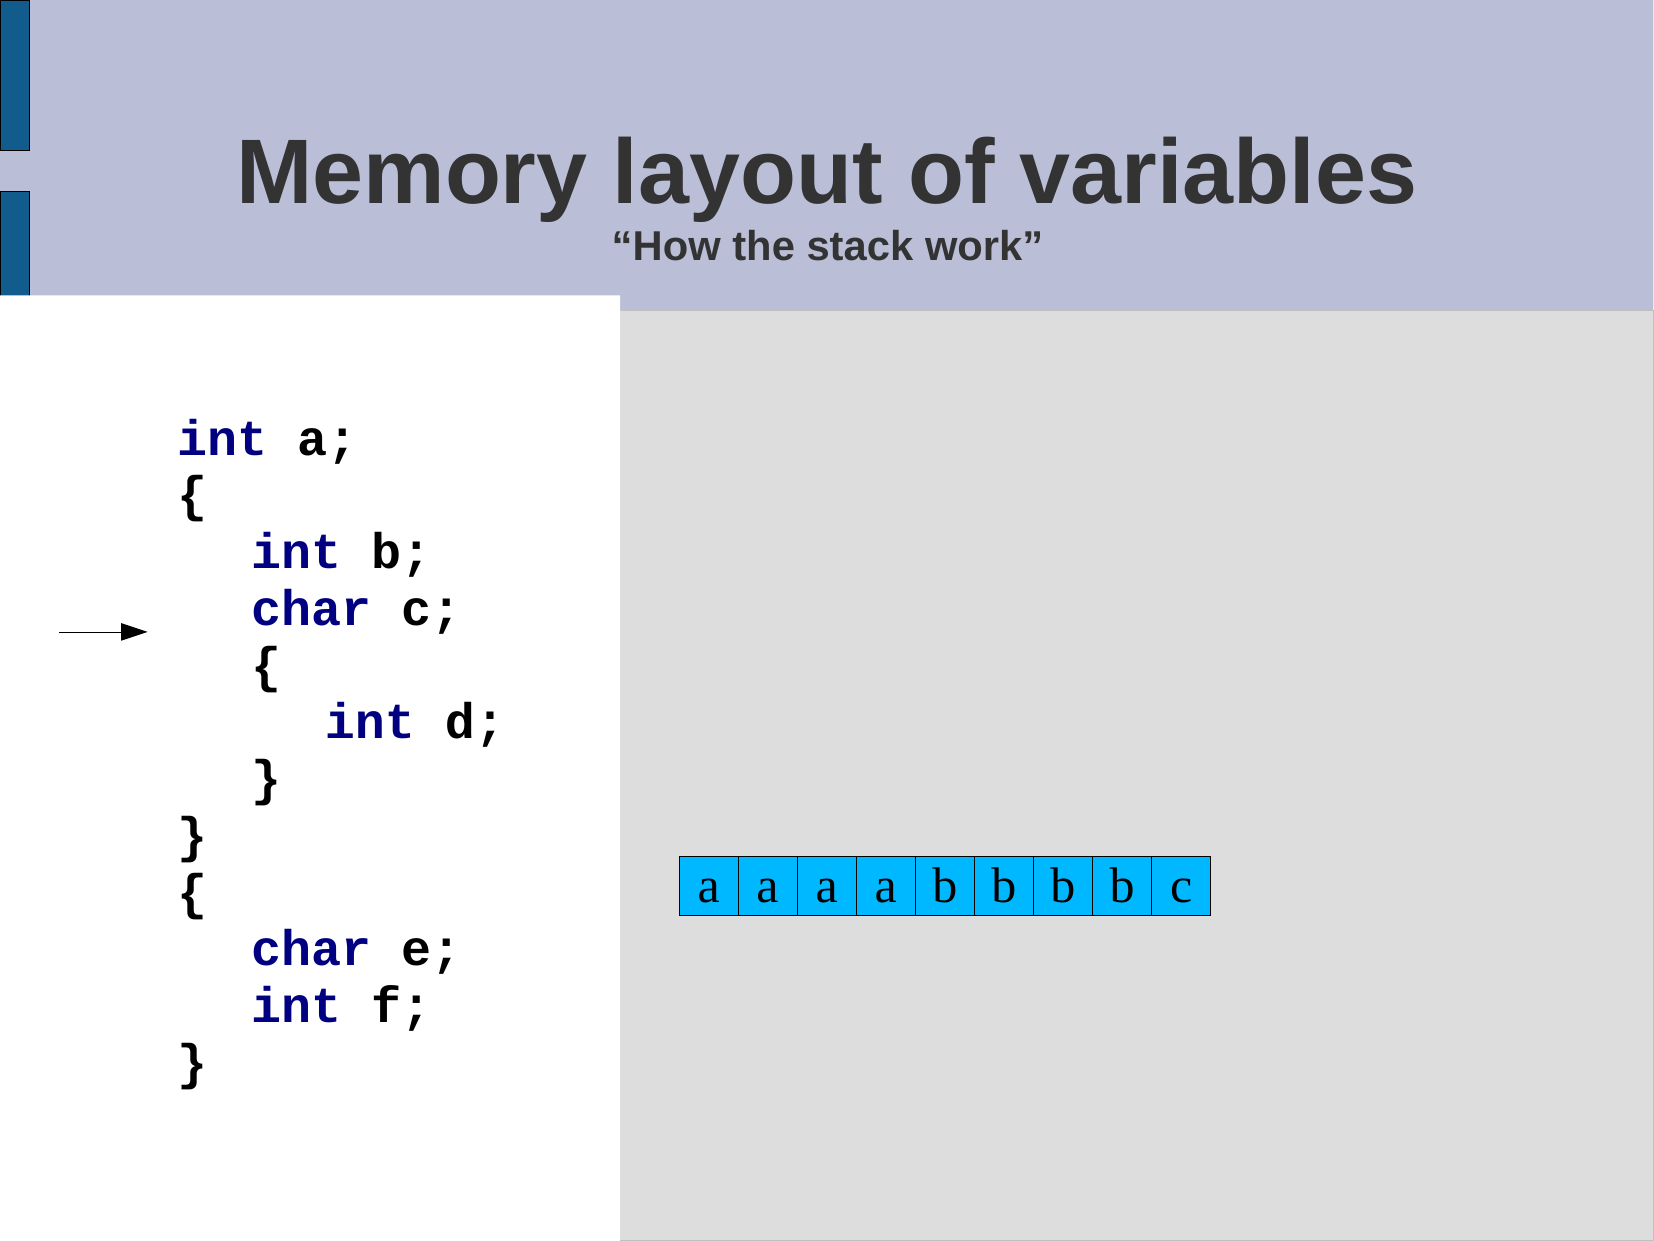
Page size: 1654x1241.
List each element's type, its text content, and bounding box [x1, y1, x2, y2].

text_box b [974, 856, 1033, 916]
text_box b [915, 856, 974, 916]
text_box b [1033, 856, 1092, 916]
text_box a [679, 856, 738, 916]
text_box a [856, 856, 915, 916]
text_box a [797, 856, 856, 916]
text_box c [1151, 856, 1211, 916]
text_box b [1092, 856, 1151, 916]
text_box a [738, 856, 797, 916]
title Memory layout of variables “How the stack work” [121, 91, 1534, 299]
text_box int a; { int b; char c; { int d; } } { char e; int f; } [0, 295, 621, 1241]
